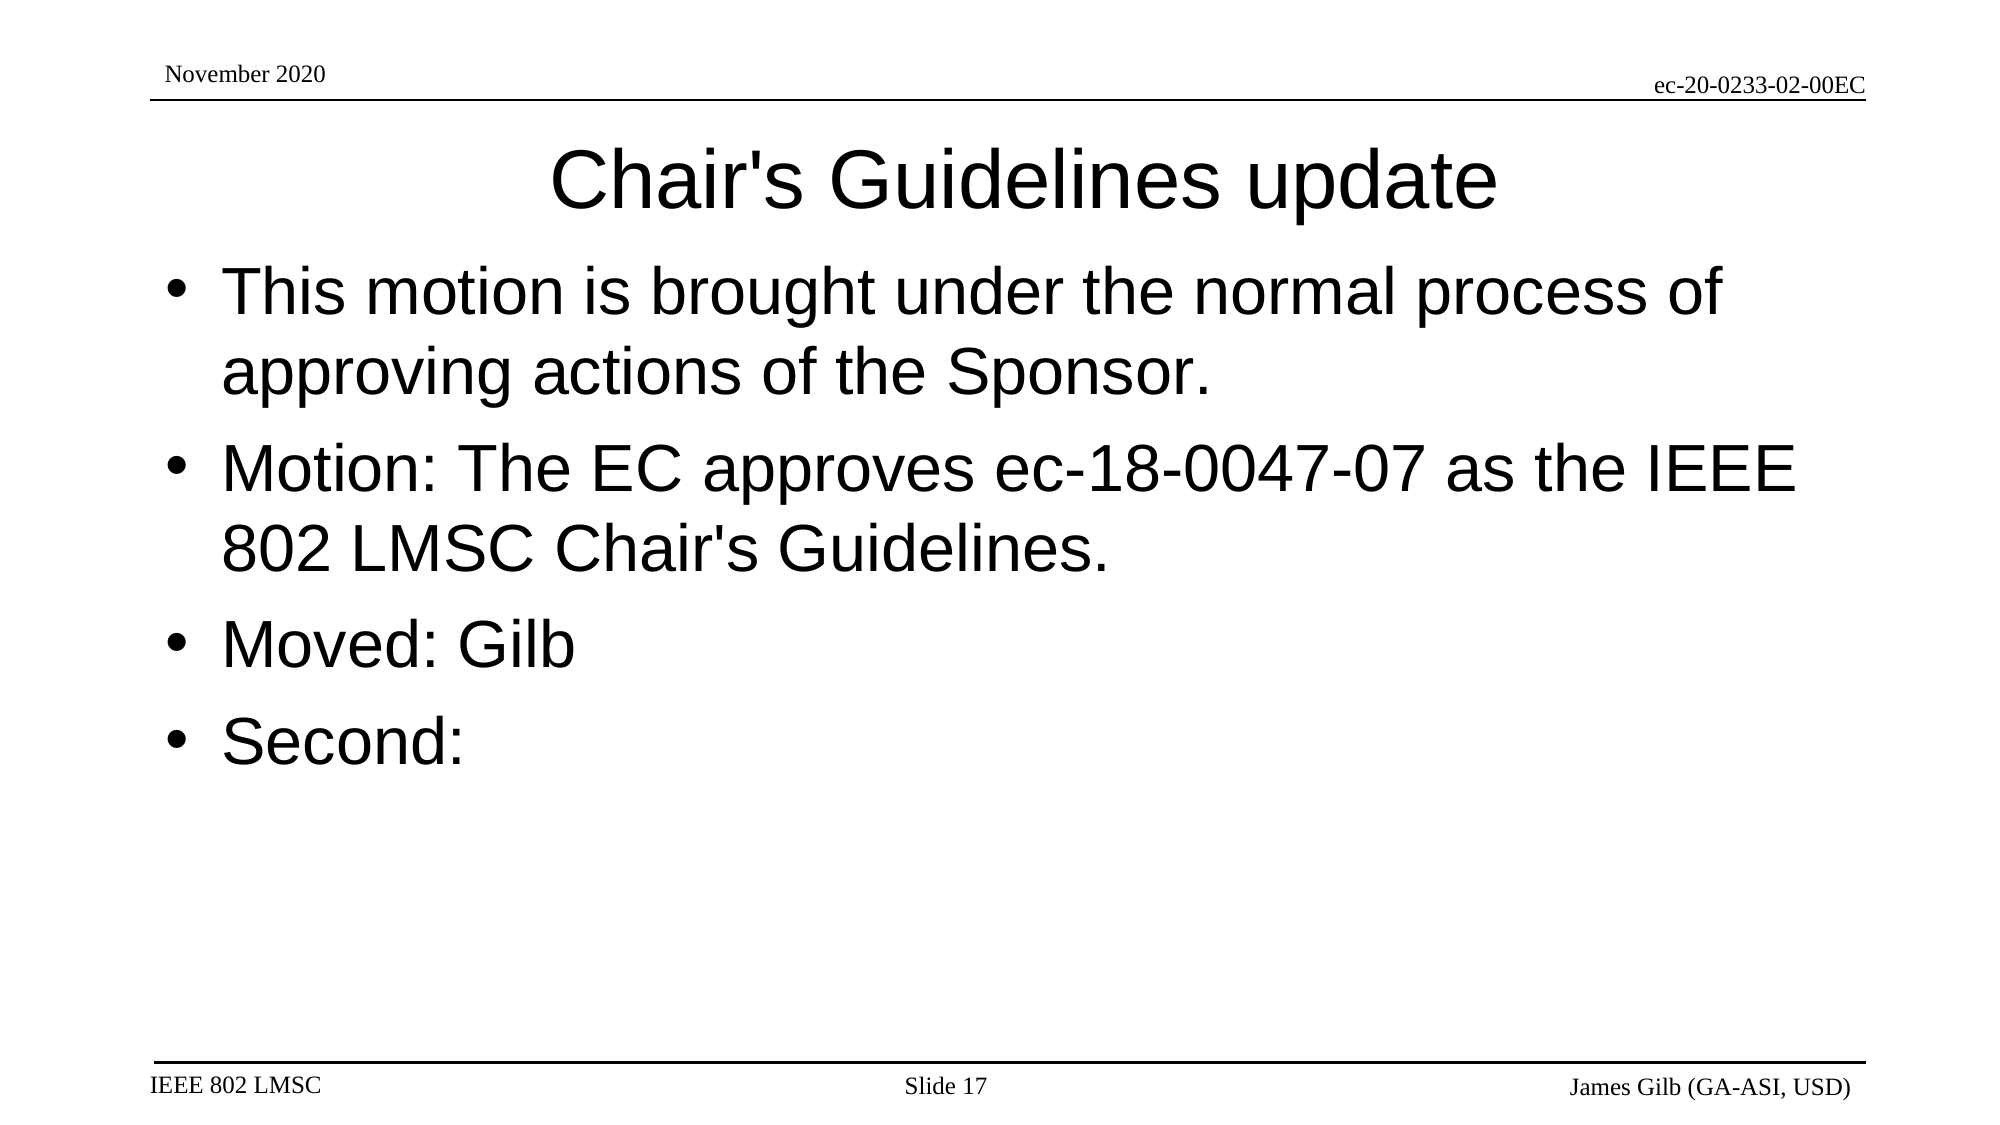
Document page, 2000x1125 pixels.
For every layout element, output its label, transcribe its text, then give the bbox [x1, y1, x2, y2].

list This motion is brought under the normal process of approving actions of the Sponsor. Motion: The EC approves ec-18-0047-07 as the IEEE 802 LMSC Chair's Guidelines. Moved: Gilb Second: [149, 239, 1900, 1051]
title Chair's Guidelines update [149, 112, 1900, 238]
